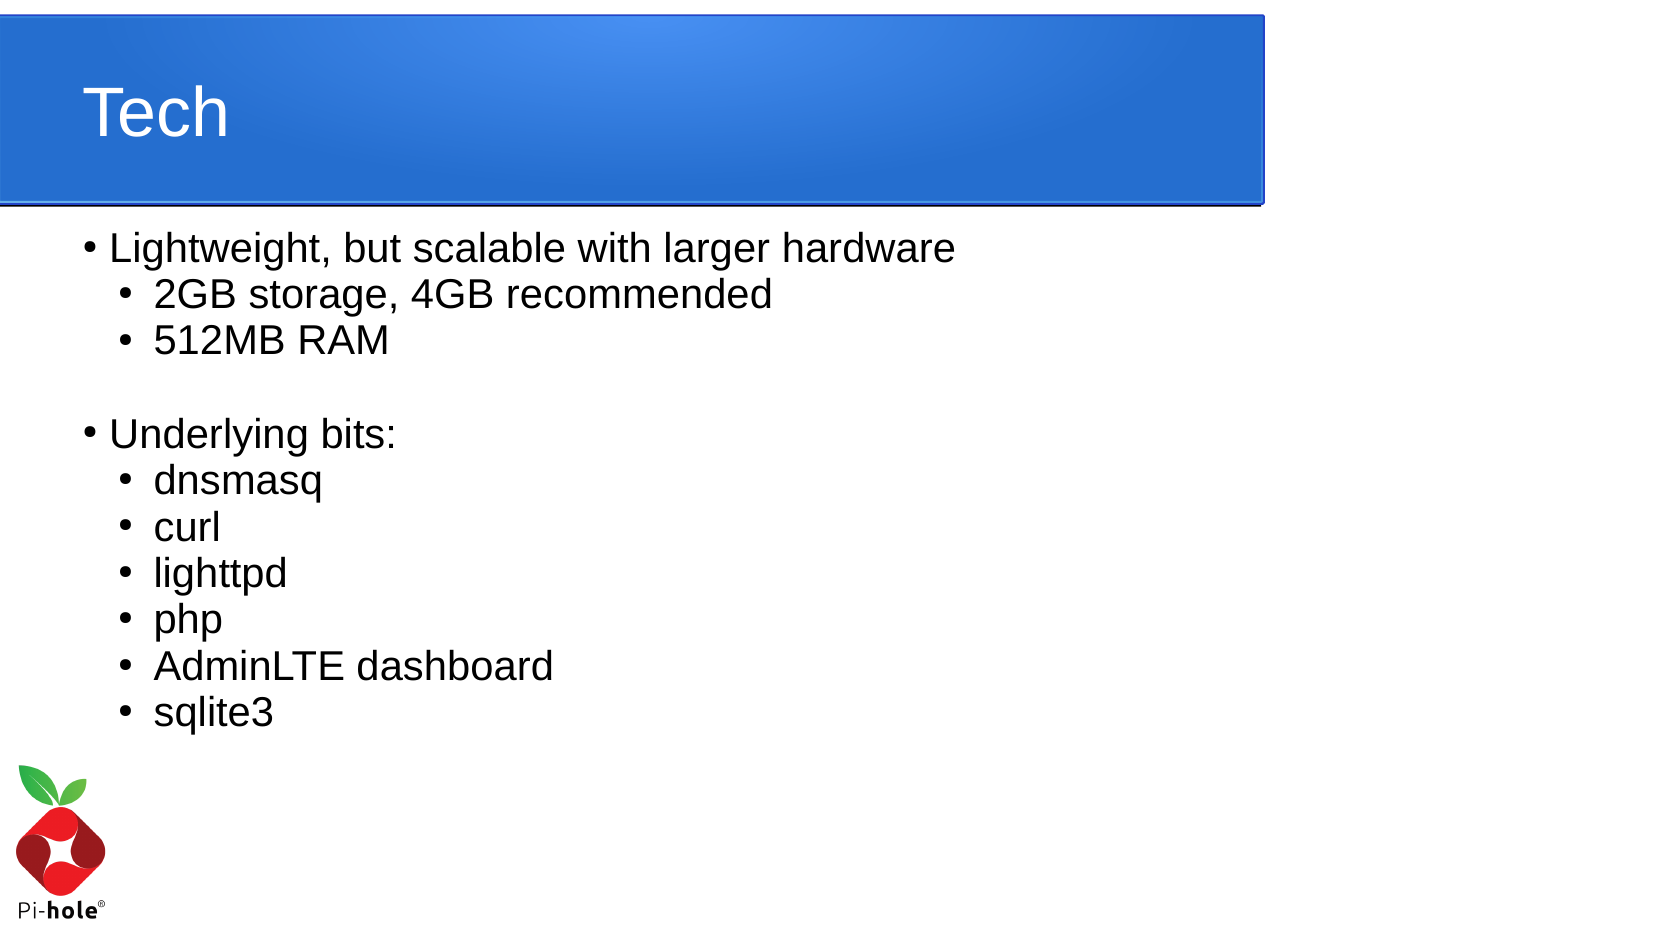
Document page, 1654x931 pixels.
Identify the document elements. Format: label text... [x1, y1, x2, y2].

title Tech [82, 35, 1235, 189]
picture [15, 765, 106, 919]
subtitle Lightweight, but scalable with larger hardware 2GB storage, 4GB recommended 512MB RAM Underlying bits: dnsmasq curl lighttpd php AdminLTE dashboard sqlite3 [82, 224, 1571, 764]
